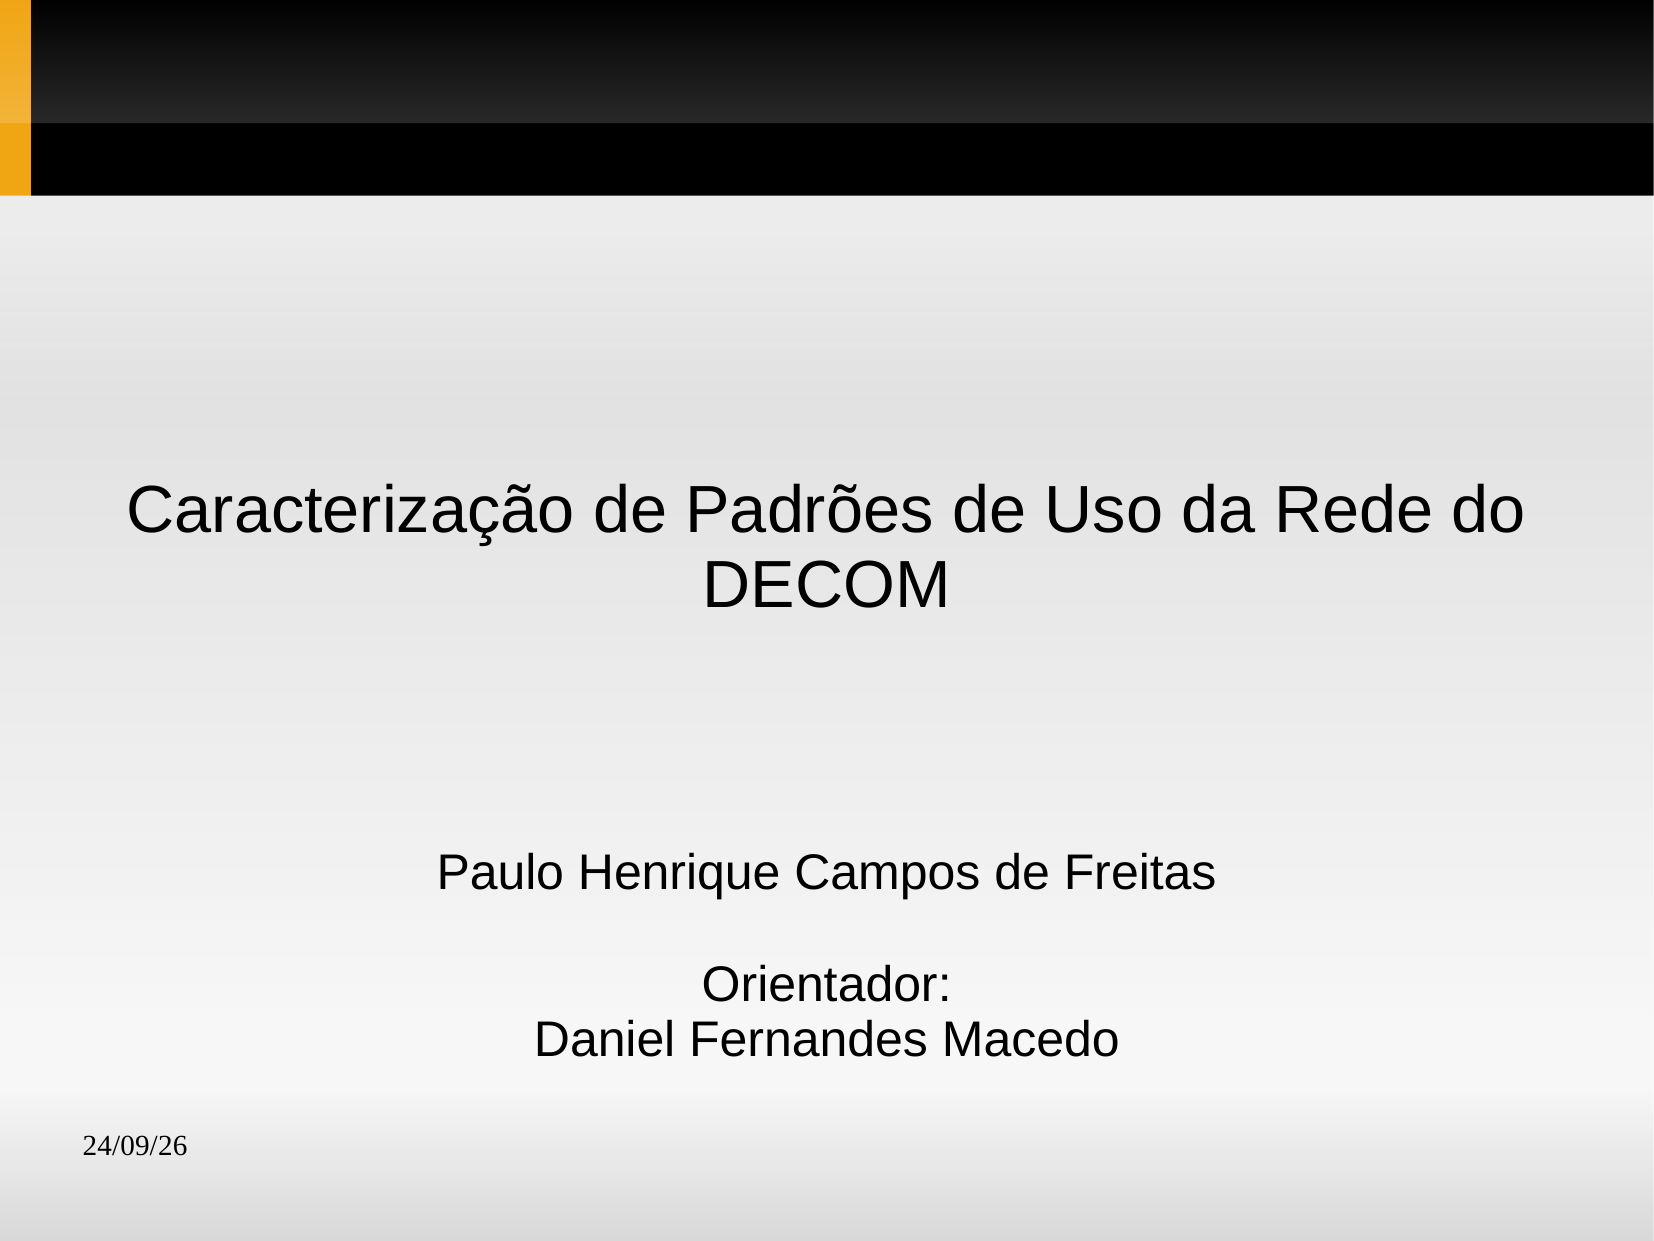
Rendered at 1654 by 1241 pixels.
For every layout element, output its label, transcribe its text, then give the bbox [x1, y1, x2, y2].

picture [0, 0, 1654, 1241]
subtitle Caracterização de Padrões de Uso da Rede do DECOM Paulo Henrique Campos de Freitas Orientador: Daniel Fernandes Macedo [82, 90, 1571, 1150]
